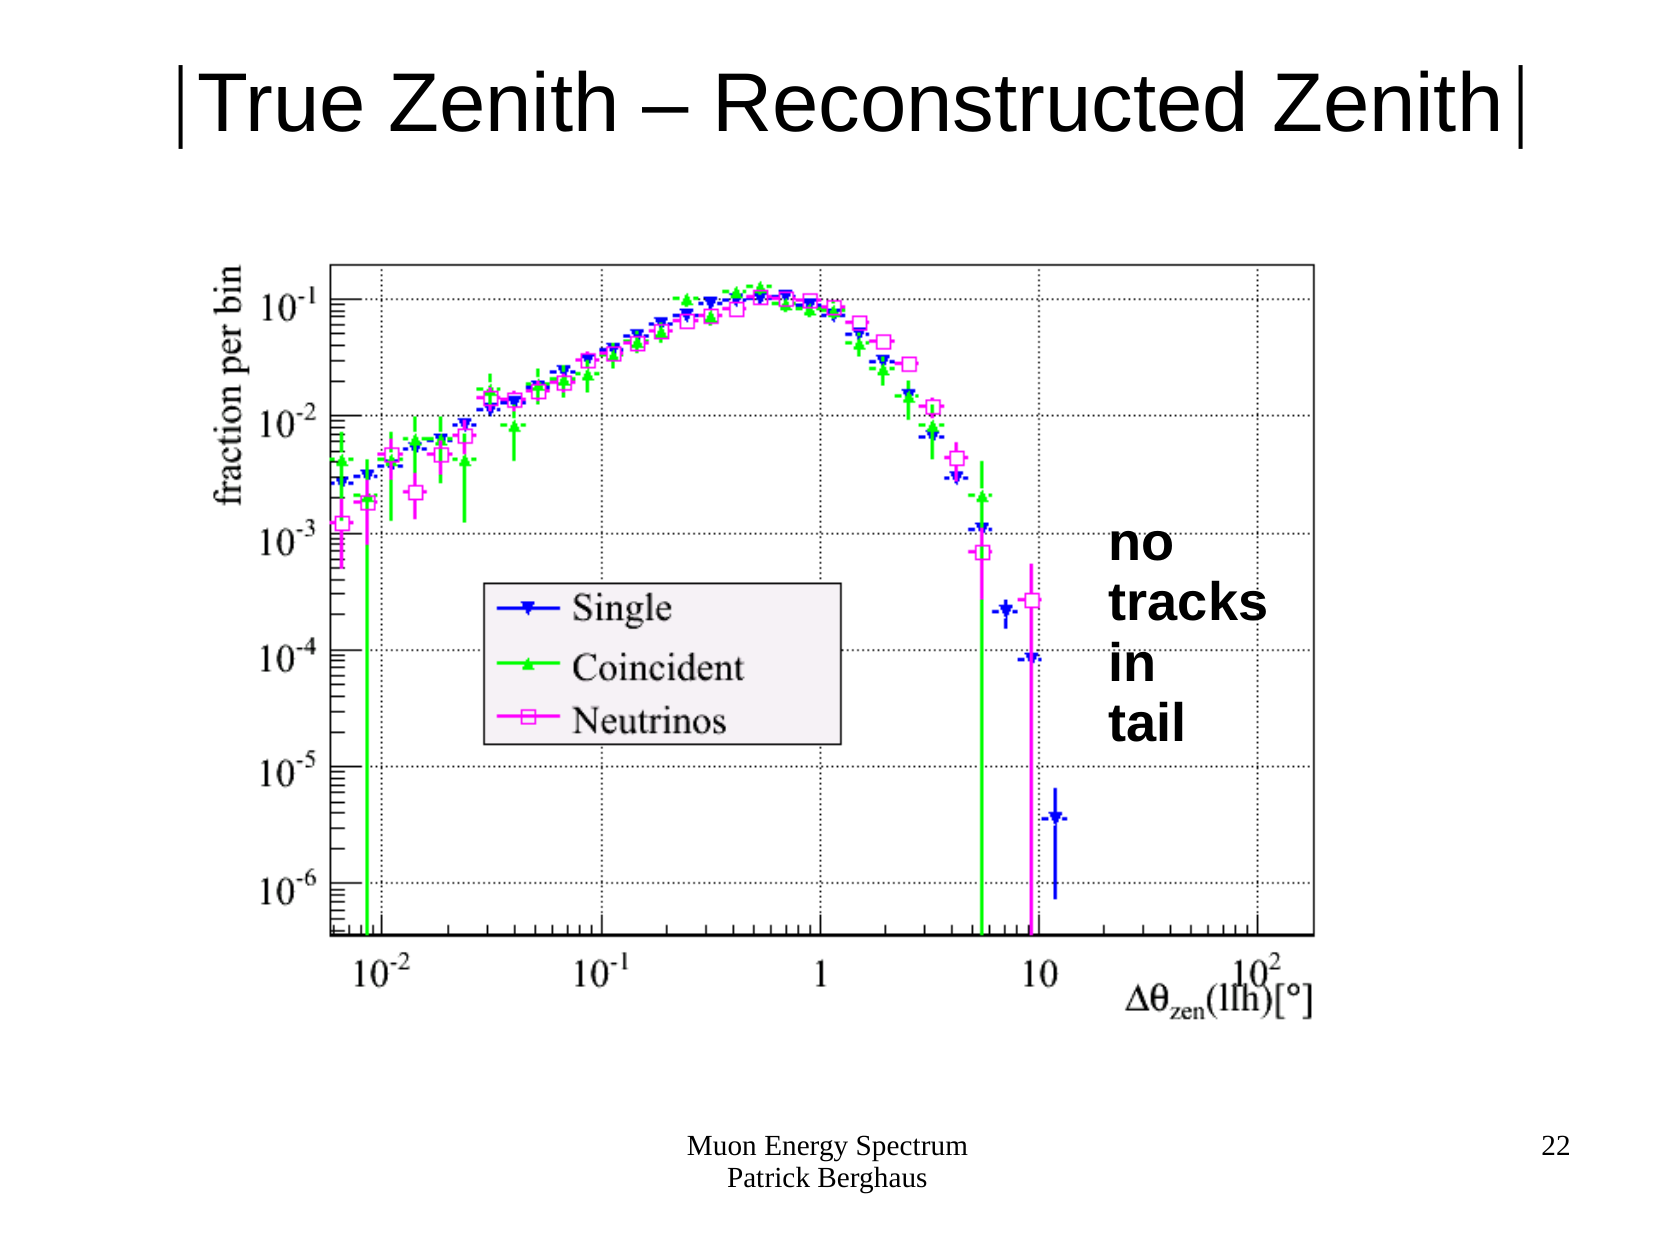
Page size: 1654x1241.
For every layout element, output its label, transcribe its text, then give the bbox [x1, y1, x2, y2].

text_box no tracks in tail [1093, 503, 1284, 847]
picture [195, 190, 1450, 1028]
text_box ∣True Zenith – Reconstructed Zenith∣ [150, 49, 1547, 190]
